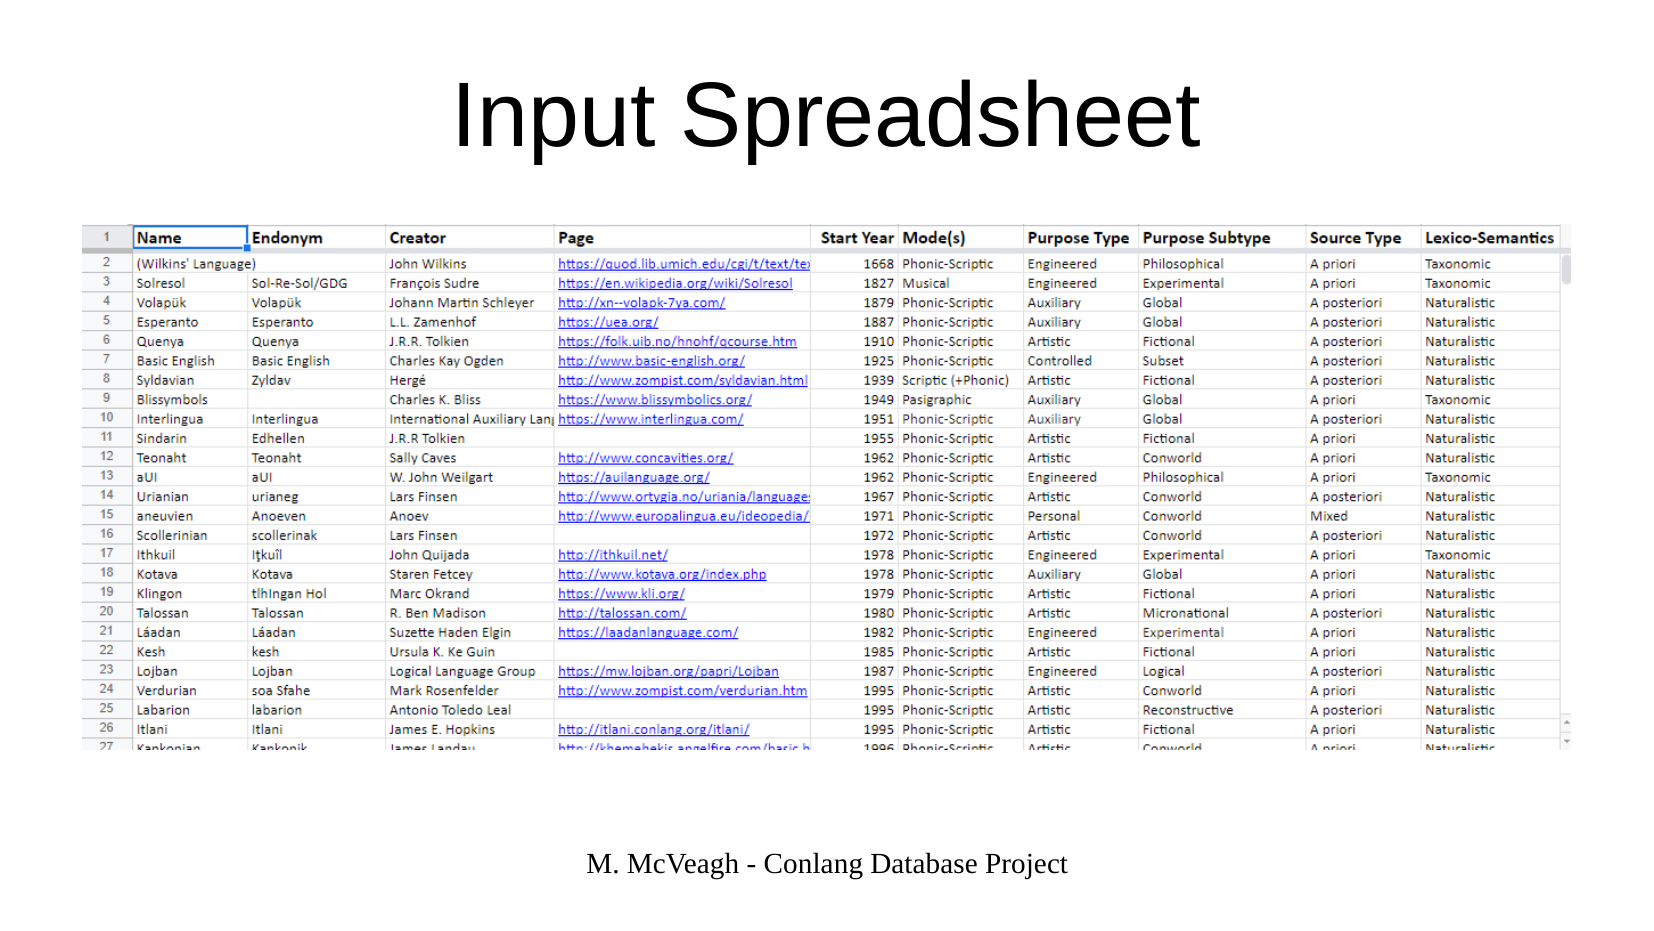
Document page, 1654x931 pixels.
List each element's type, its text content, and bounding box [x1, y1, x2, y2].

picture [82, 224, 1571, 750]
title Input Spreadsheet [82, 37, 1571, 193]
